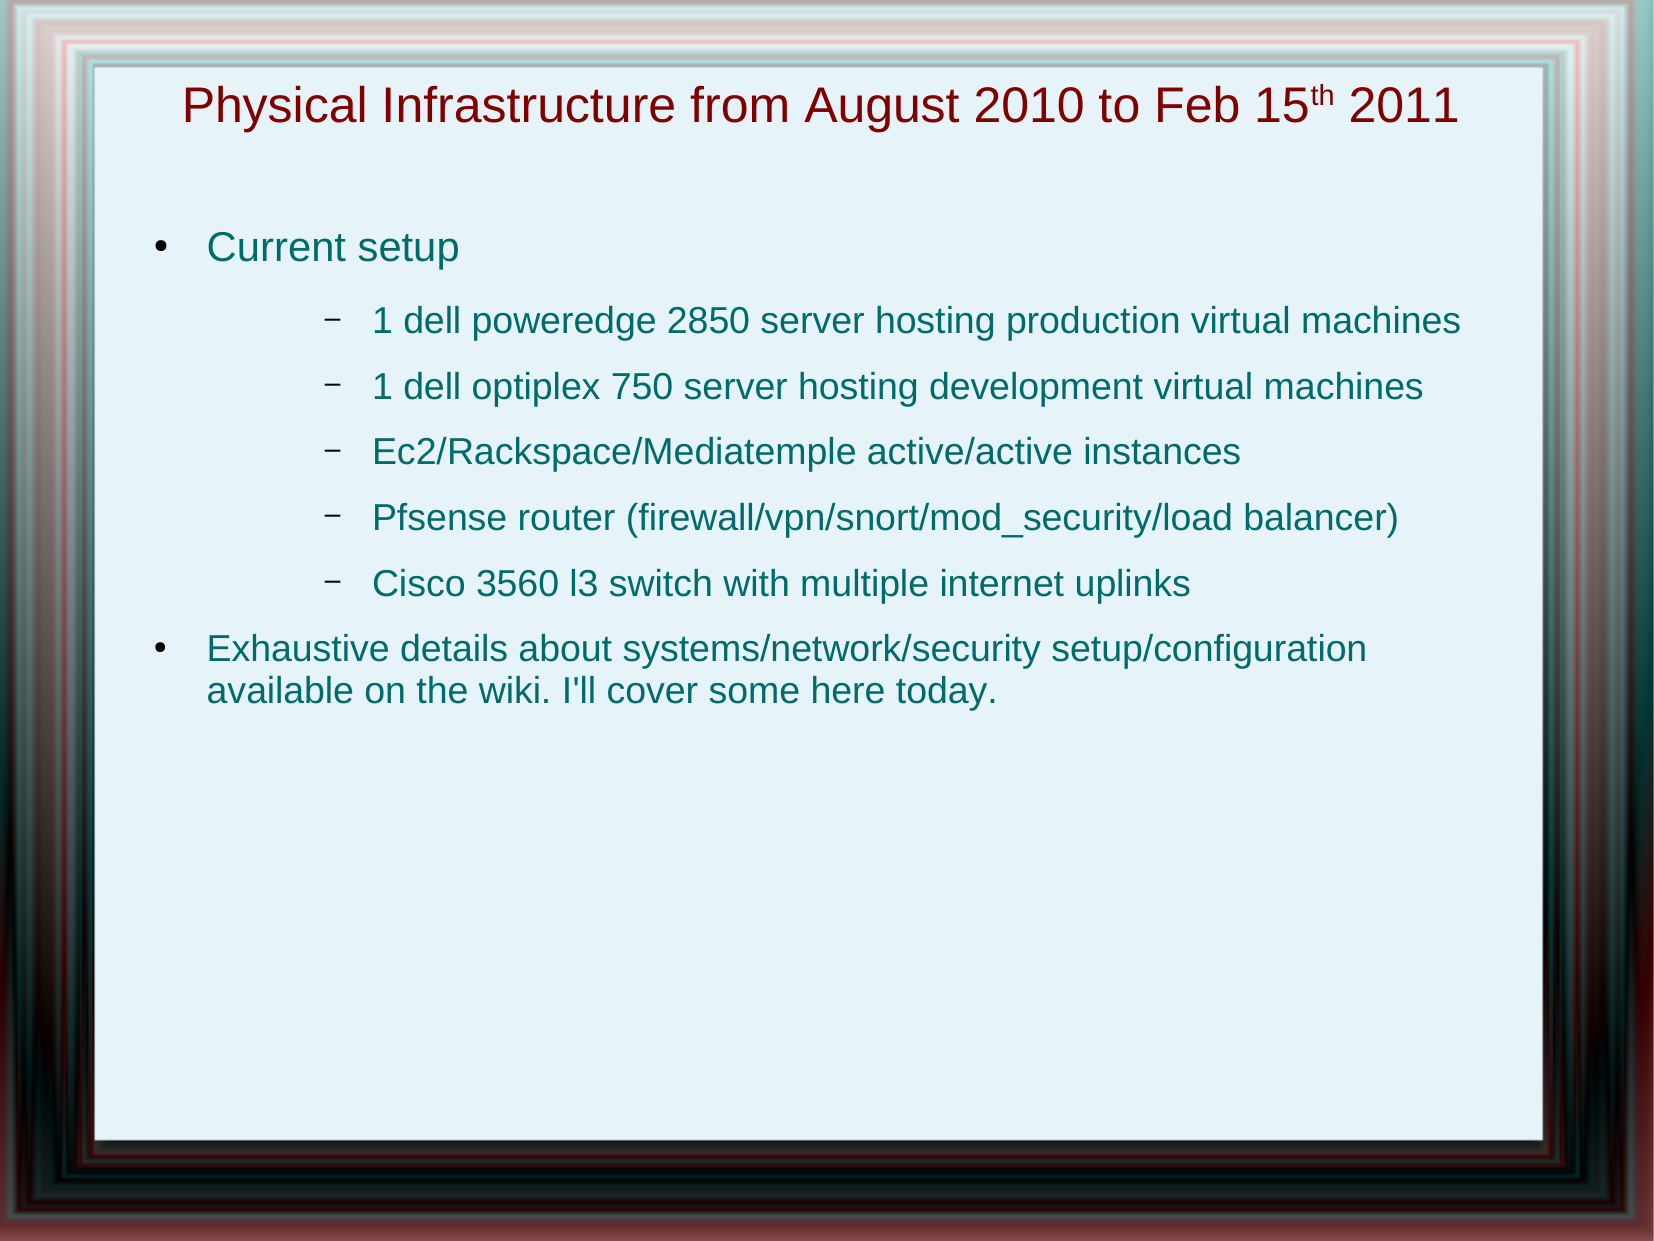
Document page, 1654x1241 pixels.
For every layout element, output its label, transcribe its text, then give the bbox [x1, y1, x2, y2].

list Current setup 1 dell poweredge 2850 server hosting production virtual machines 1 dell optiplex 750 server hosting development virtual machines Ec2/Rackspace/Mediatemple active/active instances Pfsense router (firewall/vpn/snort/mod_security/load balancer) Cisco 3560 l3 switch with multiple internet uplinks Exhaustive details about systems/network/security setup/configuration available on the wiki. I'll cover some here today. [135, 152, 1524, 1092]
picture [0, 0, 1654, 1241]
title Physical Infrastructure from August 2010 to Feb 15th 2011 [112, 76, 1530, 135]
